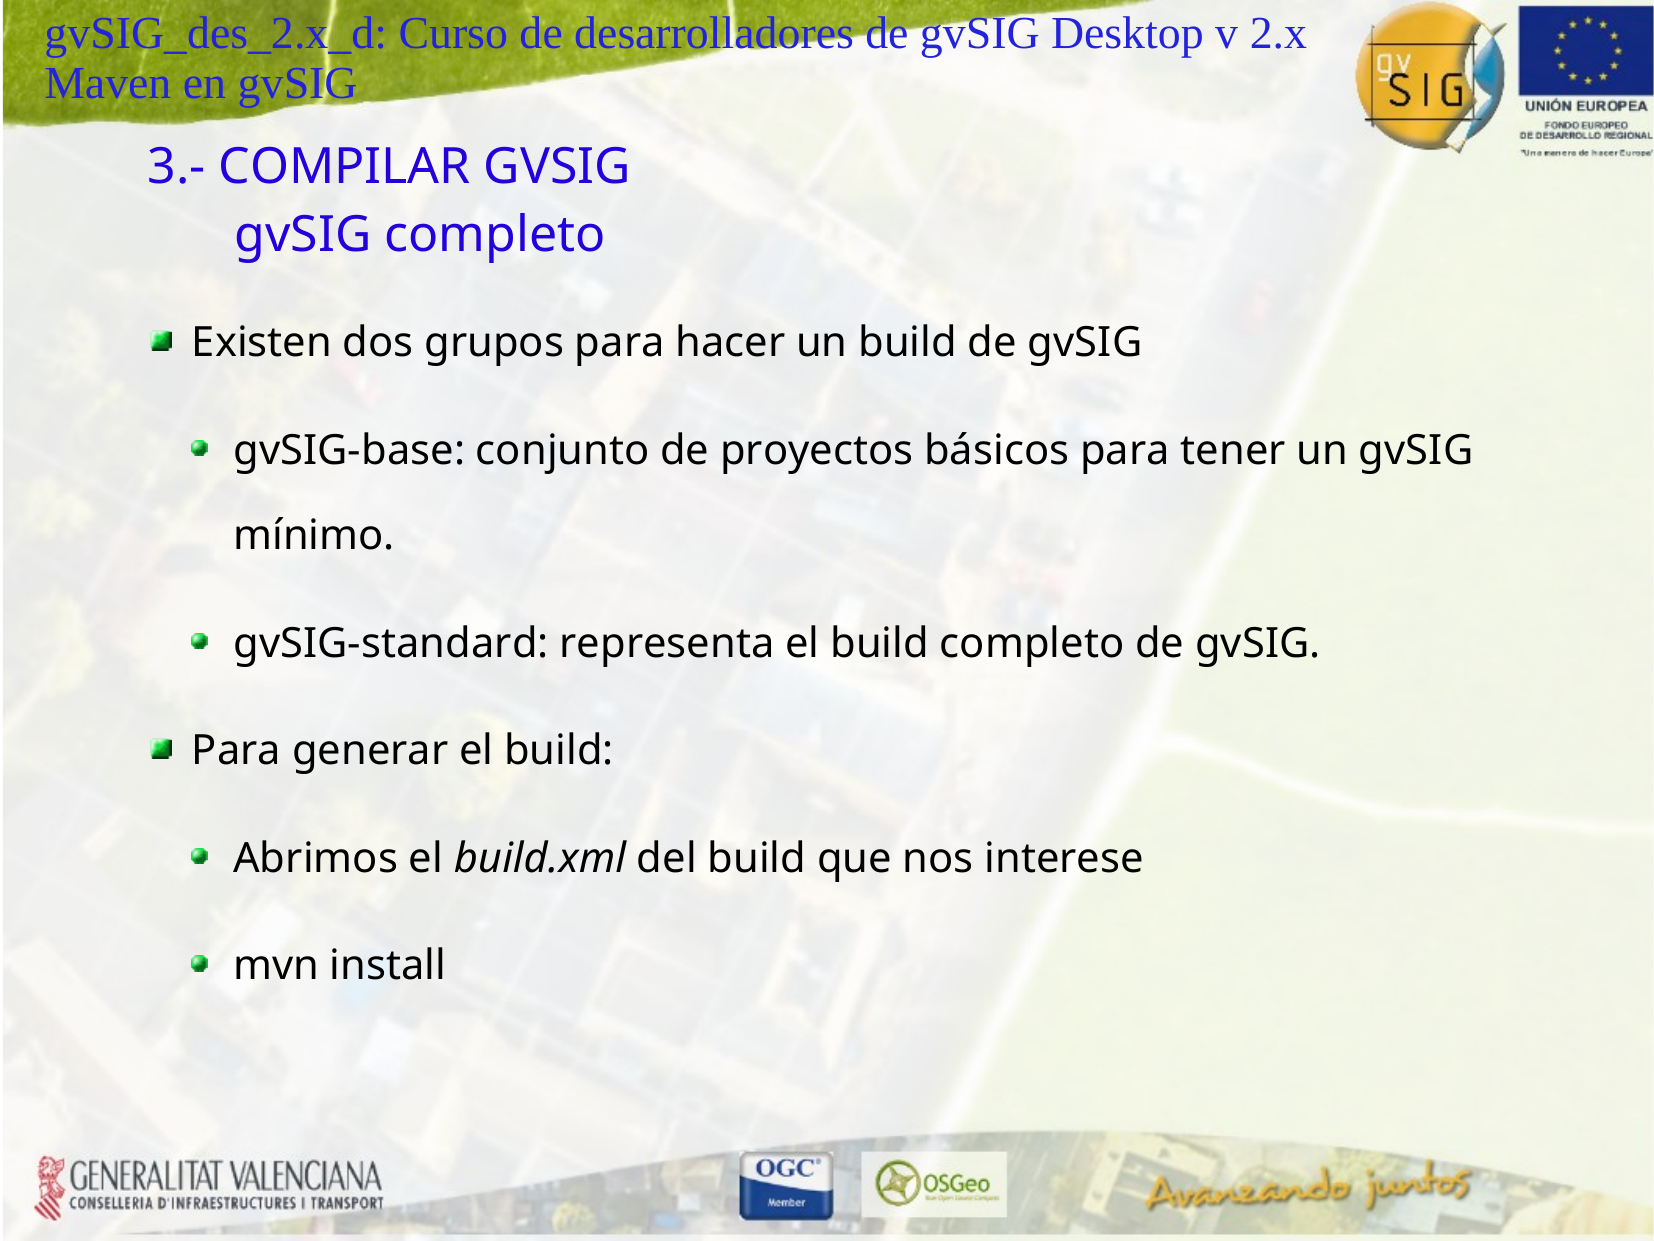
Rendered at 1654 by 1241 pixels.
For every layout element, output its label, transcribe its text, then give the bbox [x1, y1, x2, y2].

text_box Existen dos grupos para hacer un build de gvSIG gvSIG-base: conjunto de proyectos básicos para tener un gvSIG mínimo. gvSIG-standard: representa el build completo de gvSIG. Para generar el build: Abrimos el build.xml del build que nos interese mvn install [147, 283, 1505, 1152]
title 3.- COMPILAR GVSIG gvSIG completo [147, 124, 1595, 272]
picture [2, 0, 1654, 1241]
